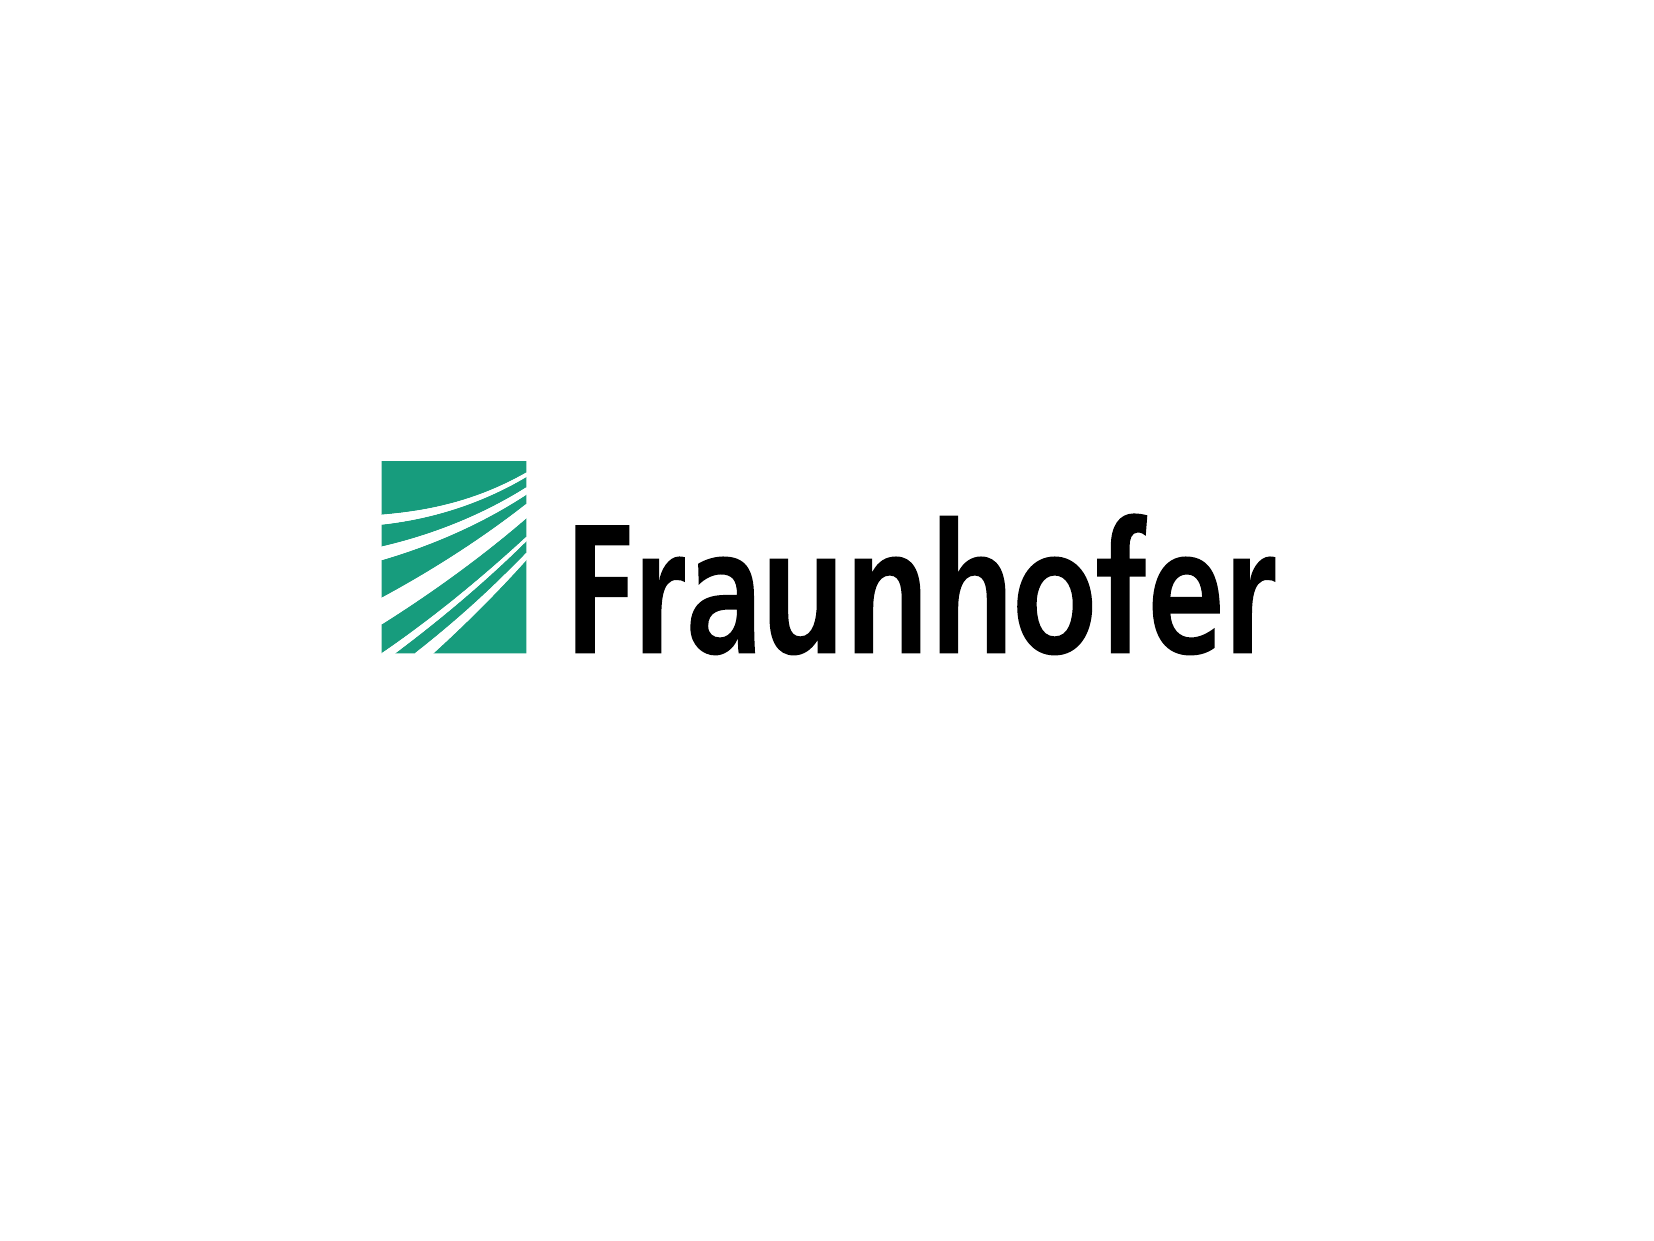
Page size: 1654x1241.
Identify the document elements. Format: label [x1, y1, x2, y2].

picture [381, 461, 1276, 697]
